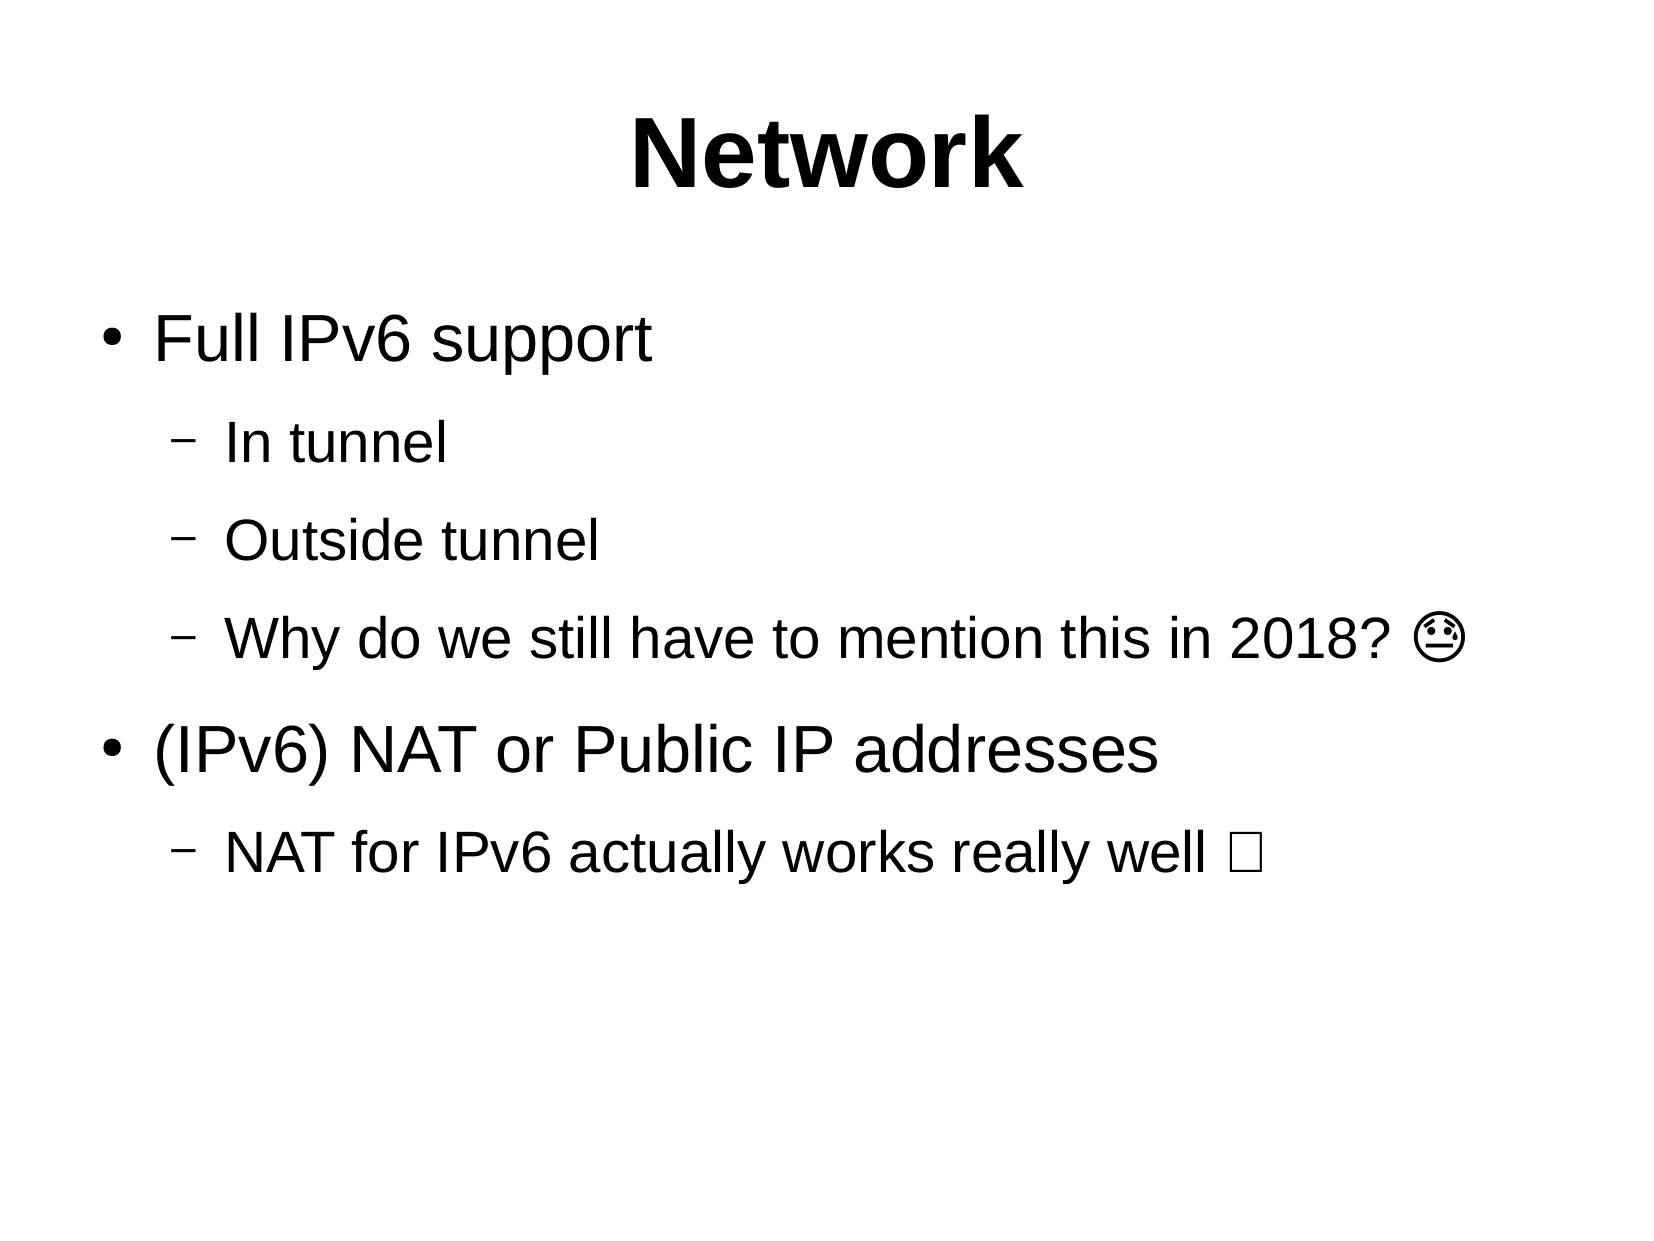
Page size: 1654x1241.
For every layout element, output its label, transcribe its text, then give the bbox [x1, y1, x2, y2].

title Network [82, 49, 1571, 257]
list Full IPv6 support In tunnel Outside tunnel Why do we still have to mention this in 2018? 😓 (IPv6) NAT or Public IP addresses NAT for IPv6 actually works really well 🕺 [82, 290, 1571, 1010]
